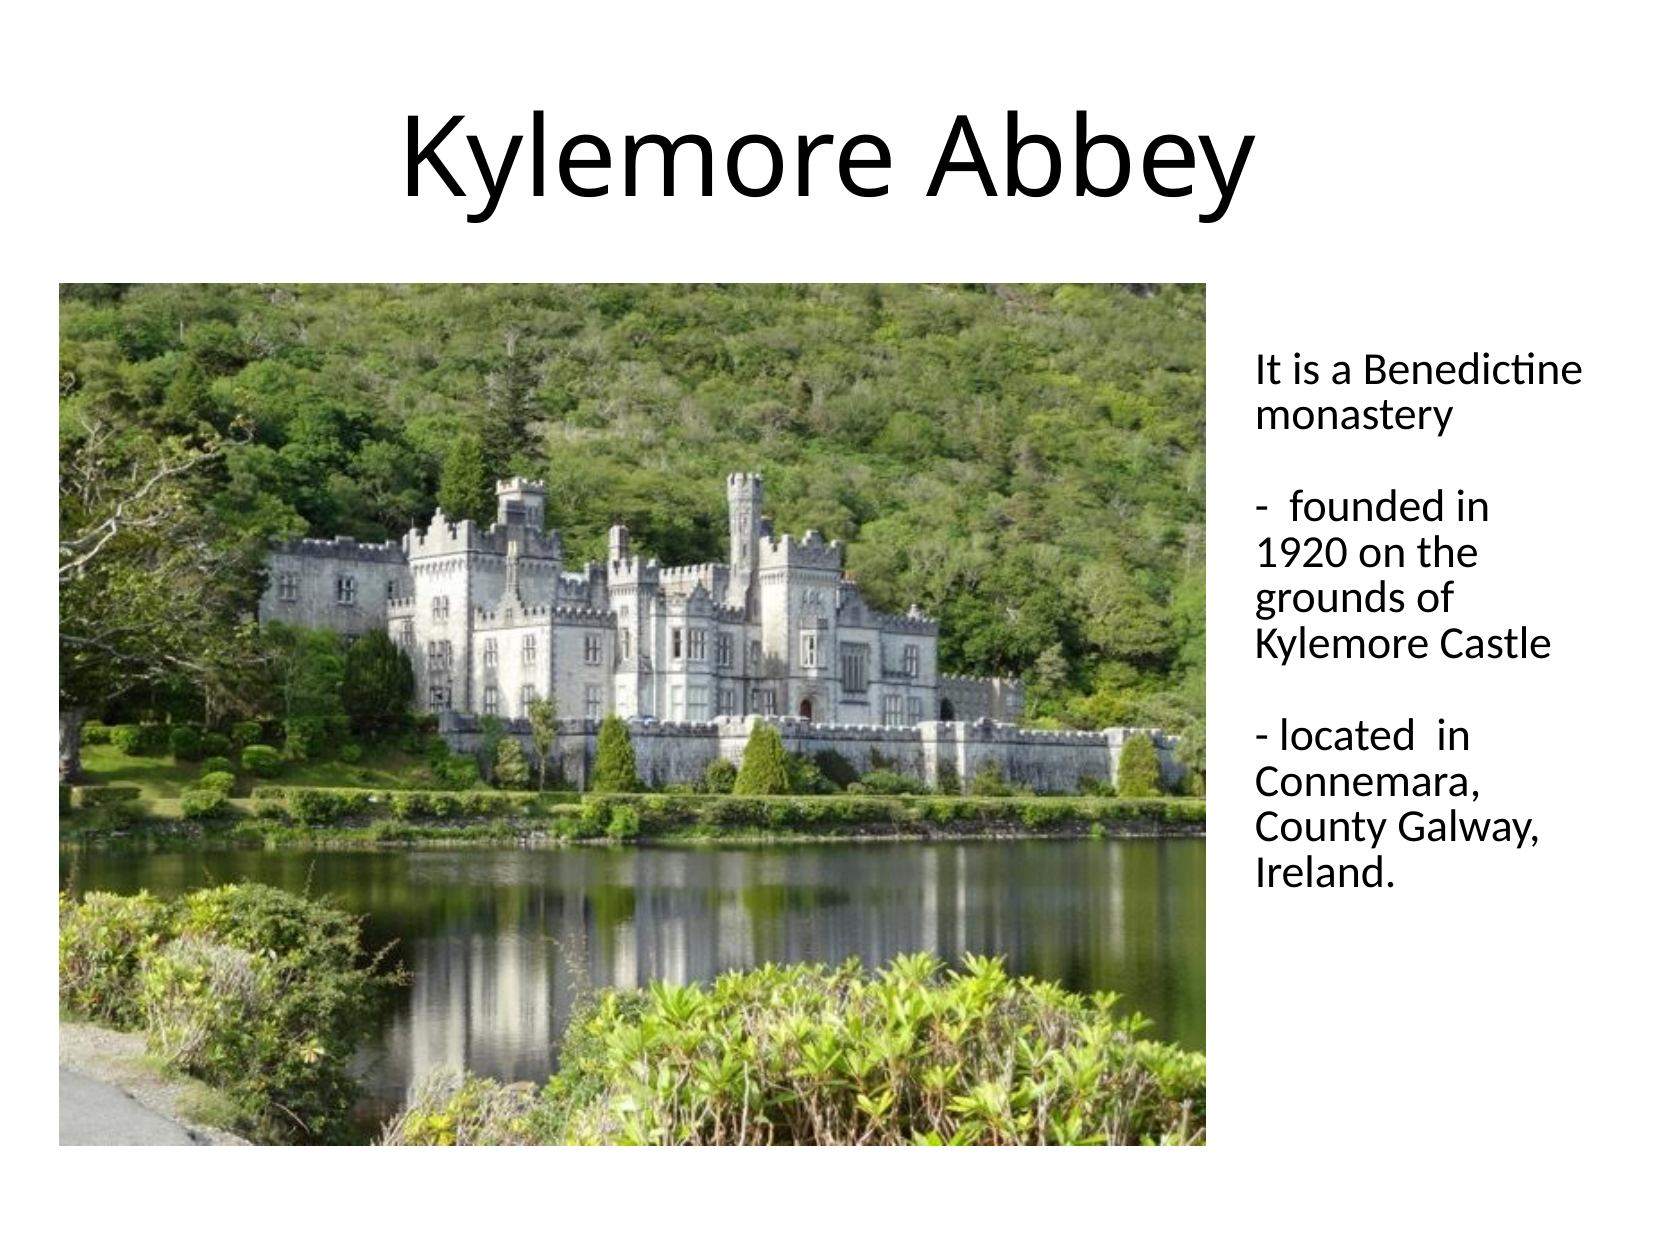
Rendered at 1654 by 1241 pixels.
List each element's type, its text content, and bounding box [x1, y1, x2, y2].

title Kylemore Abbey [82, 49, 1571, 257]
picture [59, 283, 1206, 1146]
text_box It is a Benedictine monastery - founded in 1920 on the grounds of Kylemore Castle - located in Connemara, County Galway, Ireland. [1240, 342, 1607, 1027]
